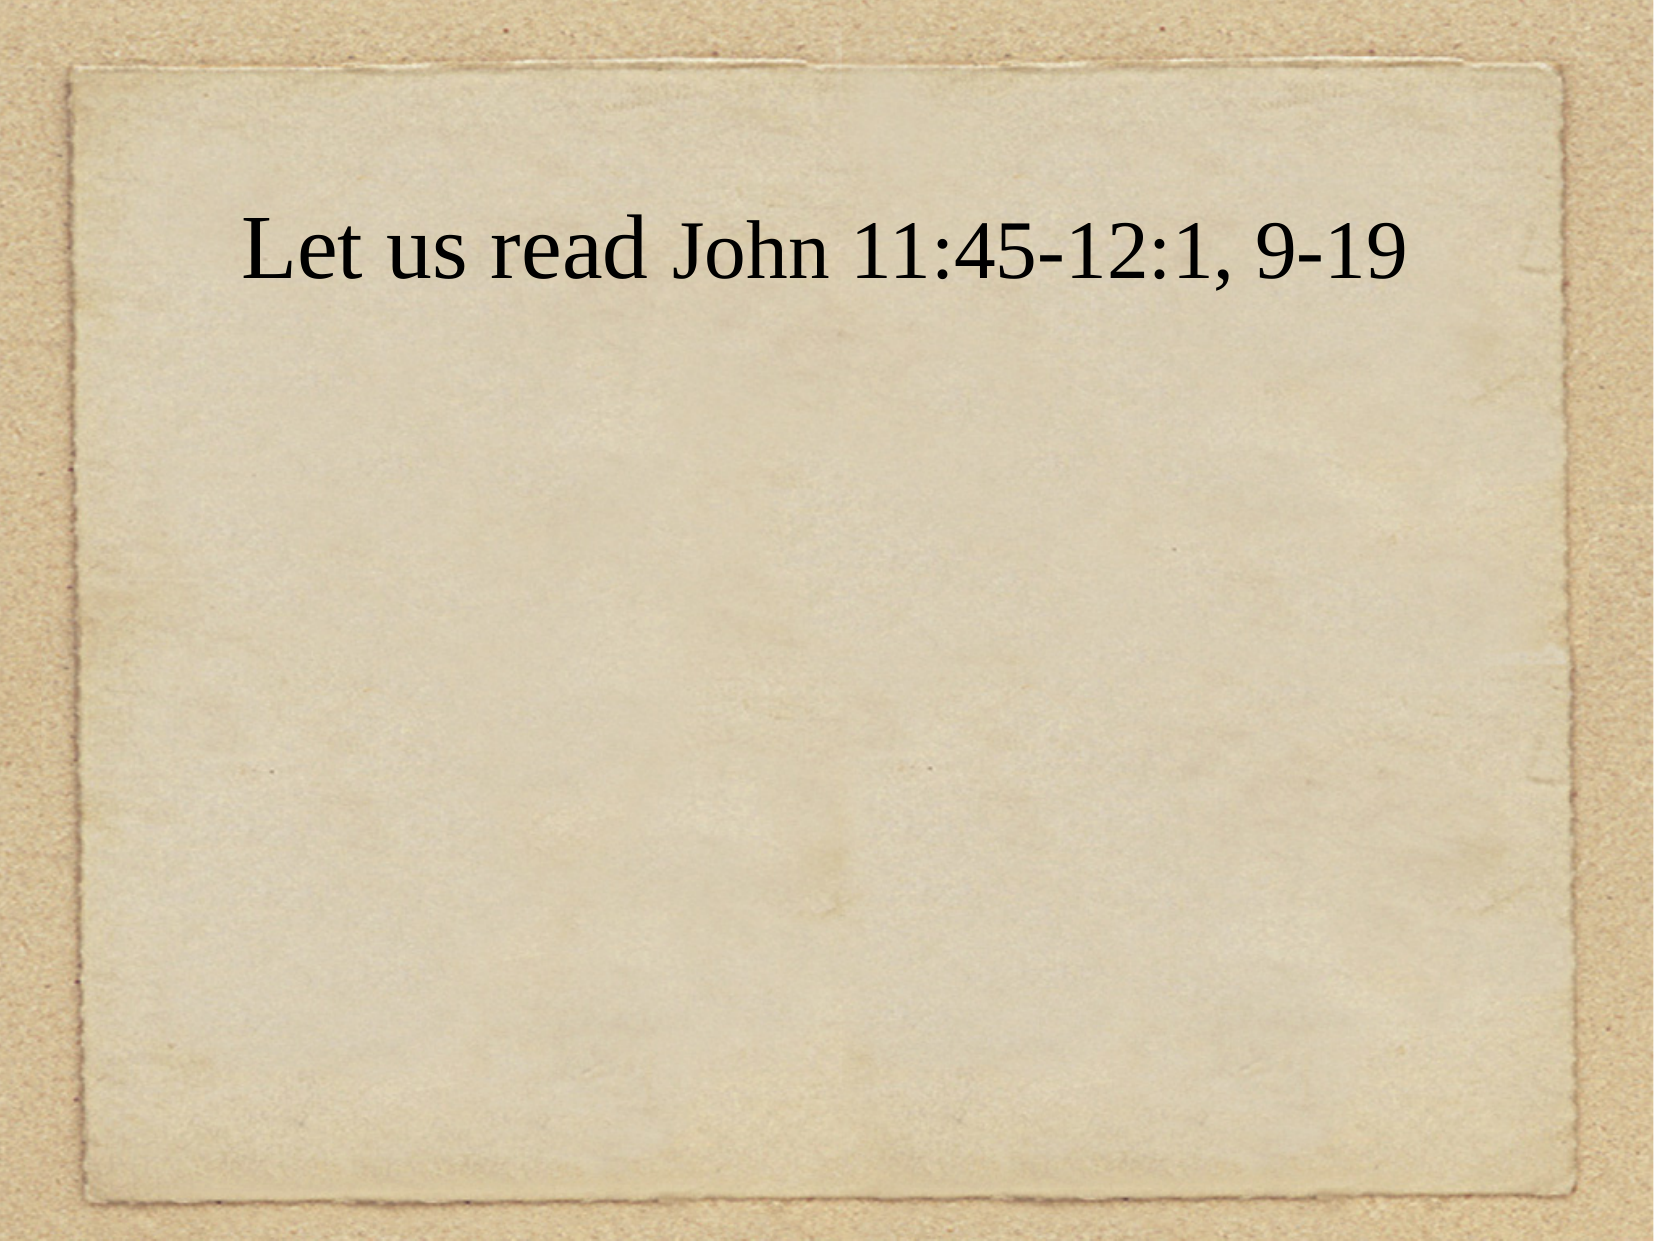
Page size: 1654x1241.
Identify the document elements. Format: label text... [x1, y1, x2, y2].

picture [0, 0, 1654, 1241]
text_box Let us read John 11:45-12:1, 9-19 [75, 37, 1576, 1163]
